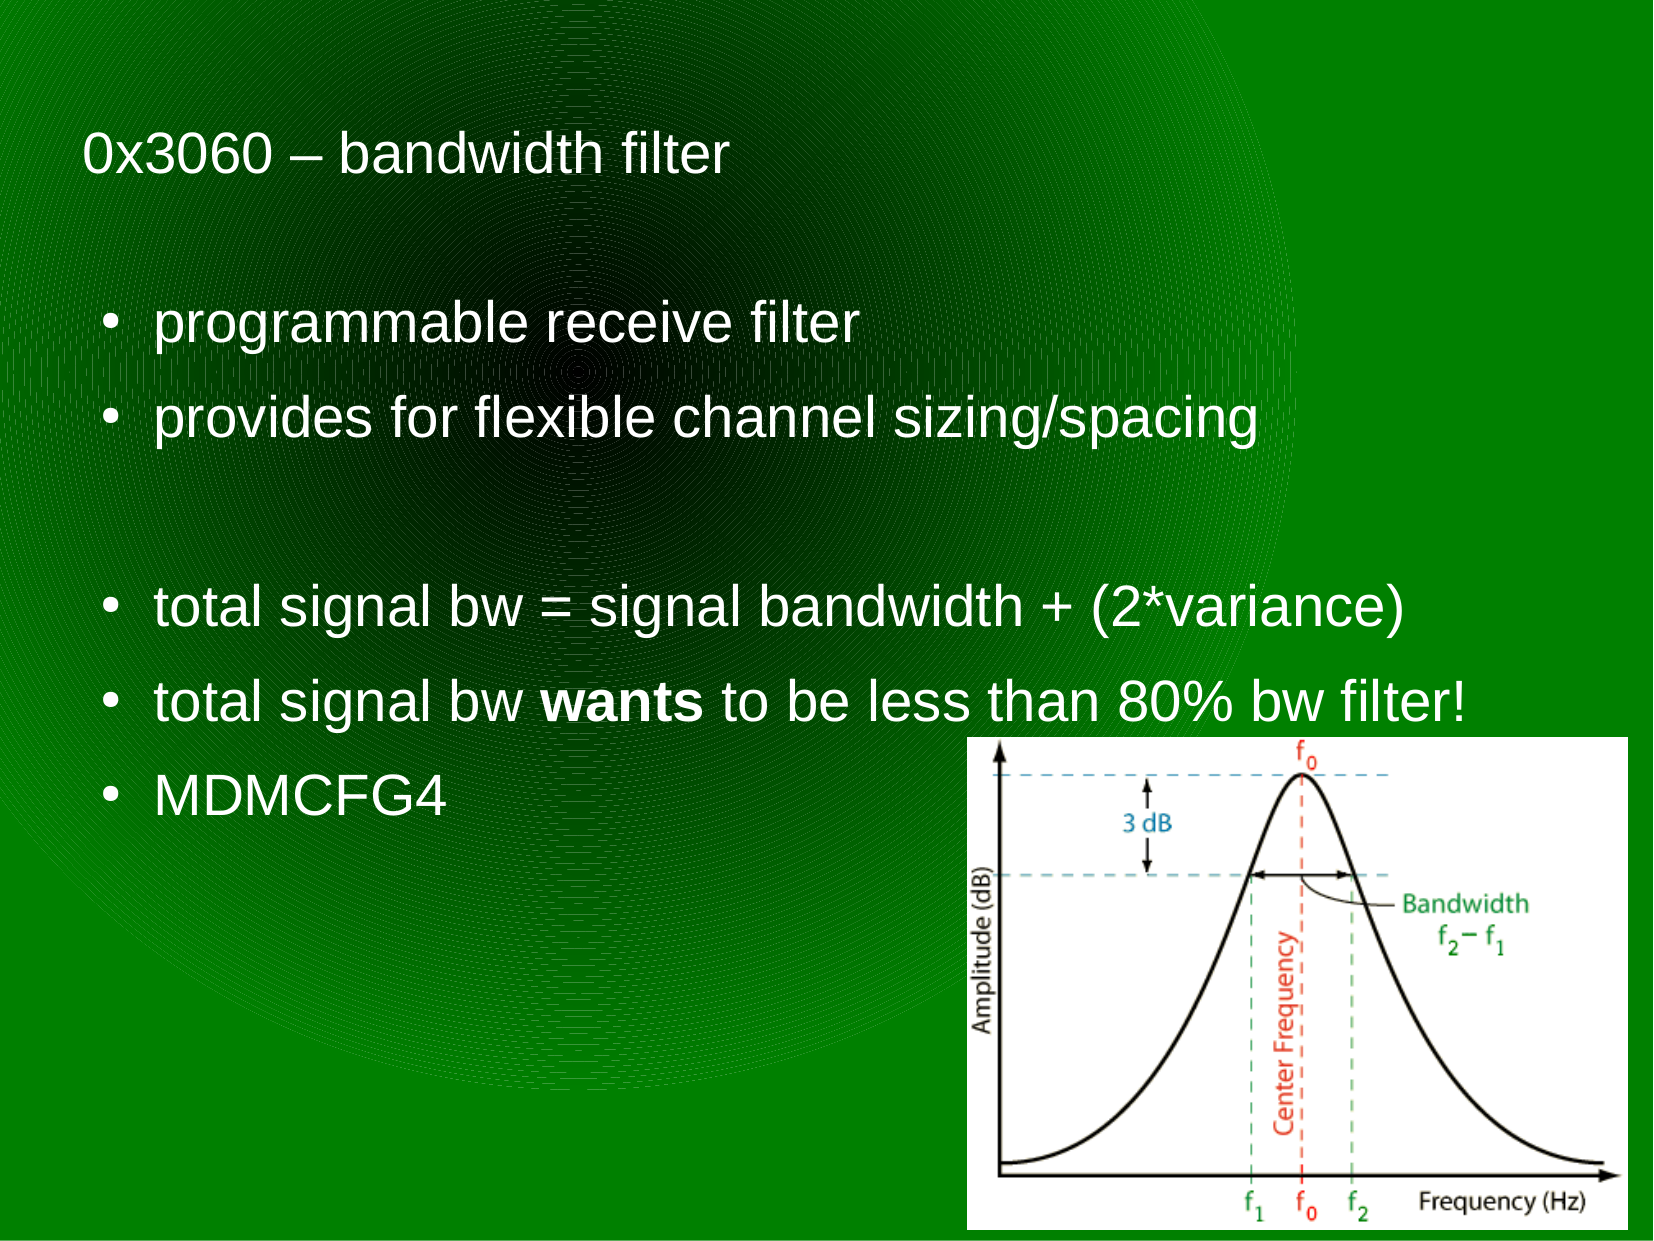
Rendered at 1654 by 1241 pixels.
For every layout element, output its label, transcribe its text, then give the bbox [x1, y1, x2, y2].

list programmable receive filter provides for flexible channel sizing/spacing total signal bw = signal bandwidth + (2*variance) total signal bw wants to be less than 80% bw filter! MDMCFG4 [82, 290, 1571, 1109]
picture [967, 737, 1628, 1230]
title 0x3060 – bandwidth filter [82, 49, 1571, 257]
